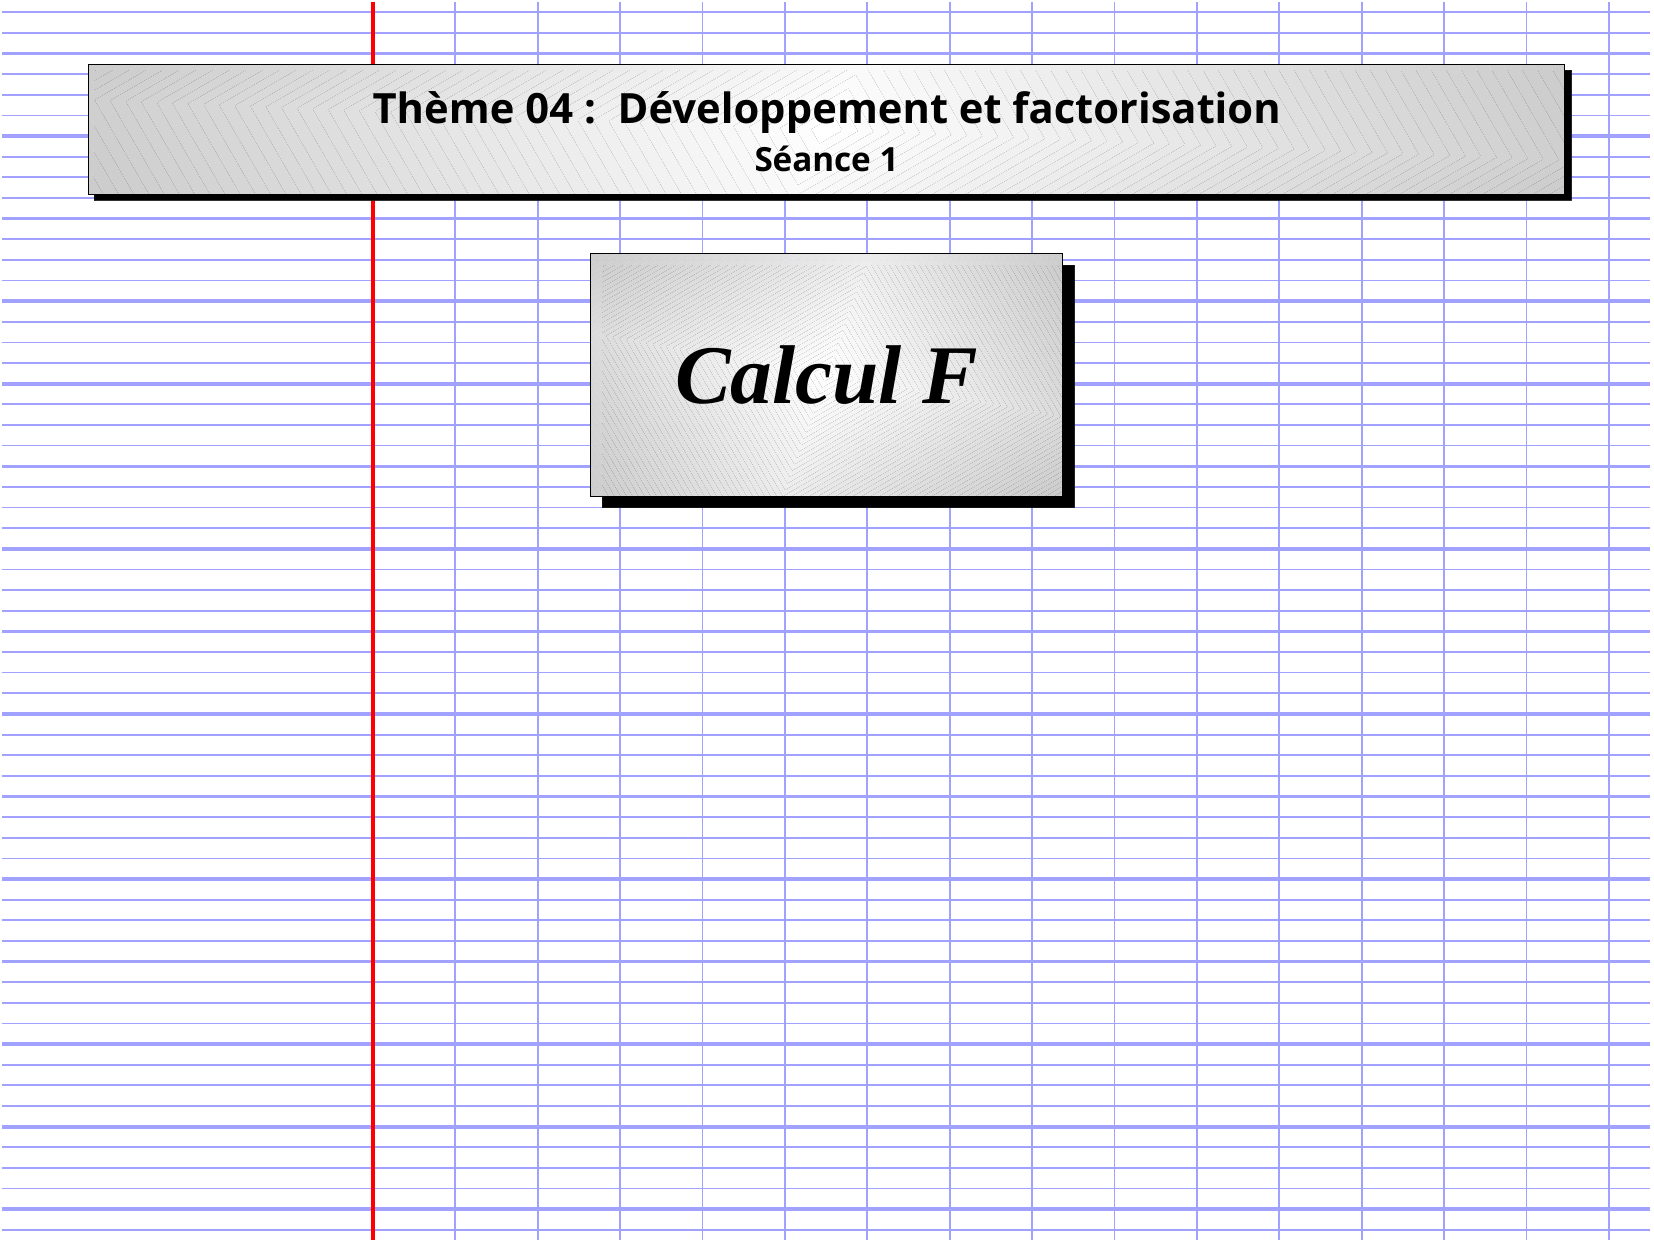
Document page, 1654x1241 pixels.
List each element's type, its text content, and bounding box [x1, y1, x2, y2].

text_box Thème 04 : Développement et factorisation Séance 1 [88, 64, 1565, 195]
text_box Calcul F [590, 253, 1063, 497]
picture [0, 0, 1654, 1241]
